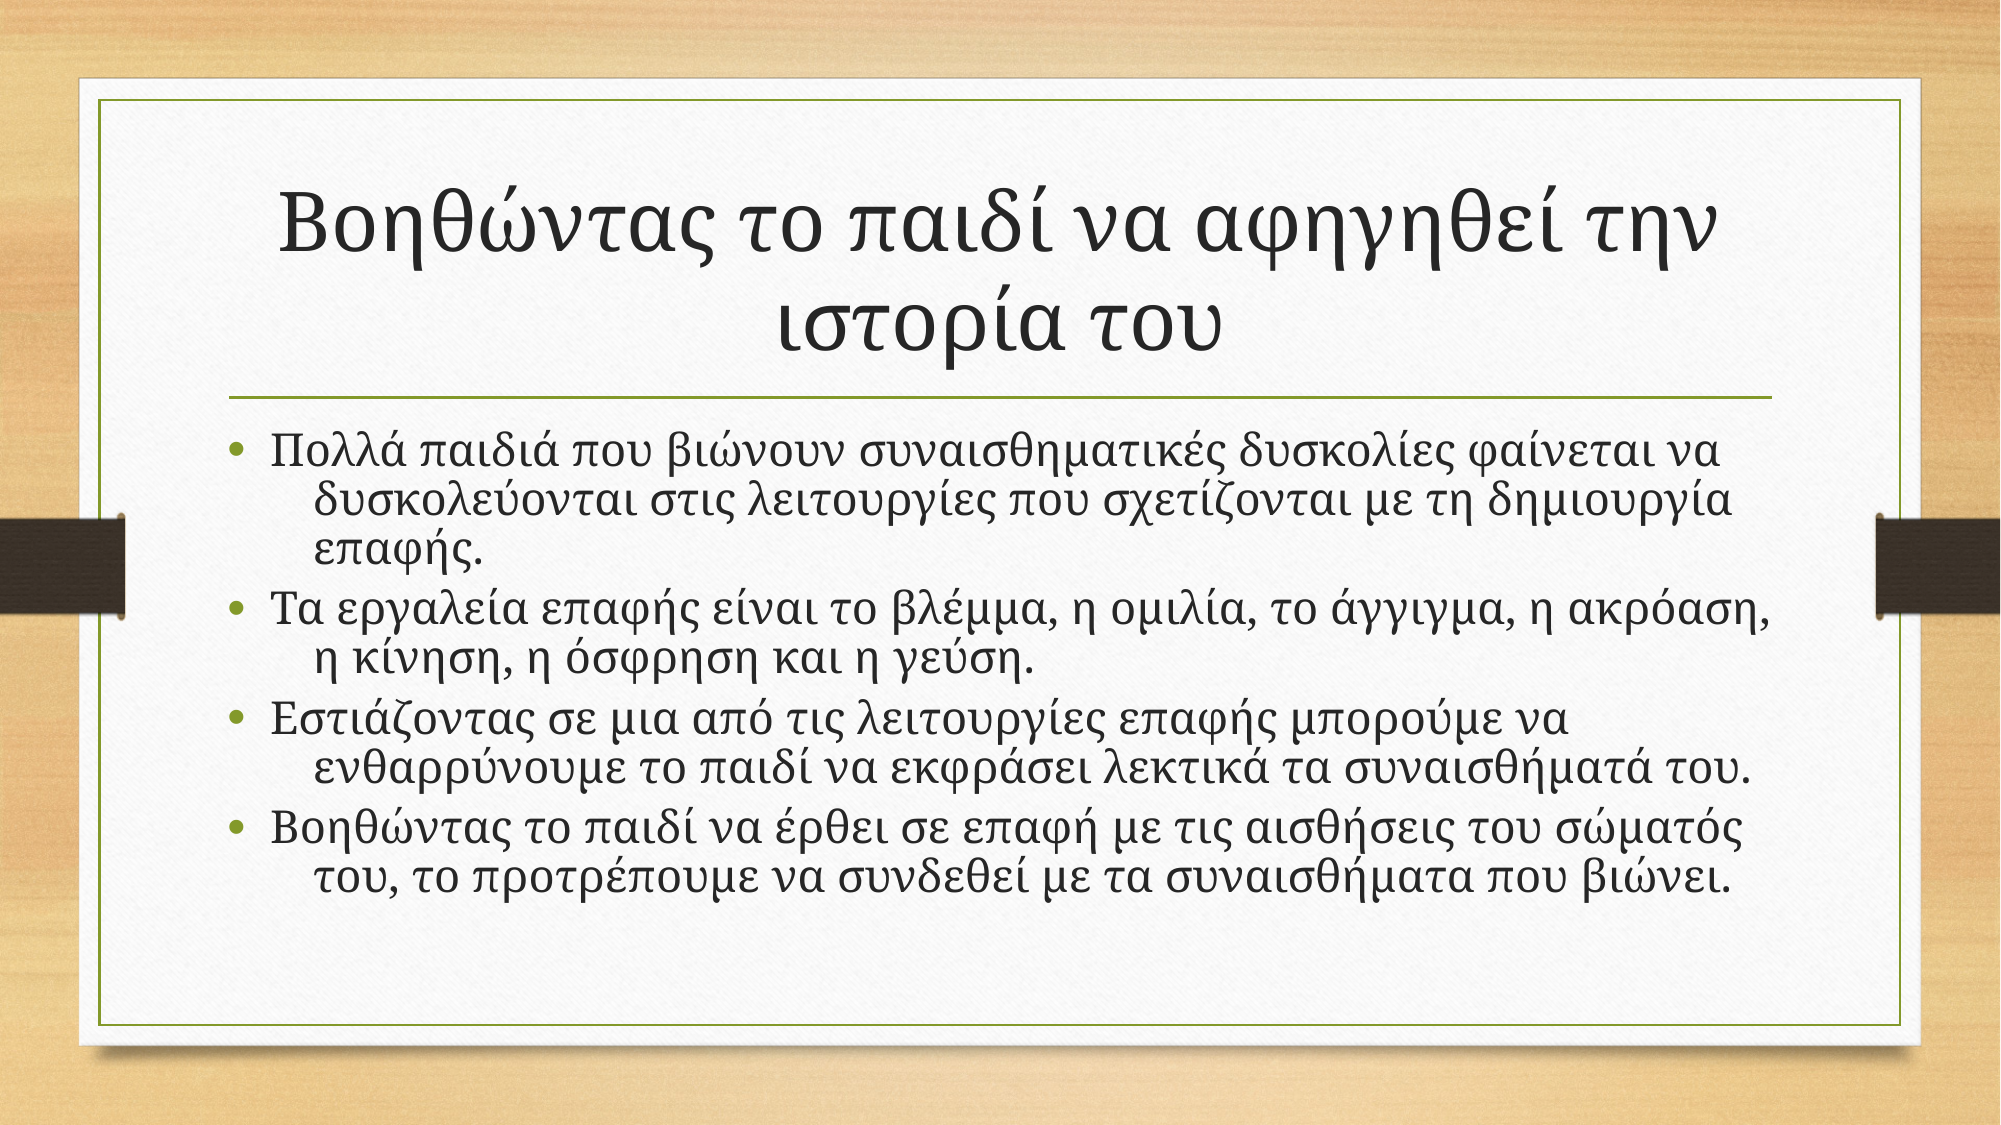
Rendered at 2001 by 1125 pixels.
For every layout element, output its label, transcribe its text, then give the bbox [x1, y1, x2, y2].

title Βοηθώντας το παιδί να αφηγηθεί την ιστορία του [212, 161, 1788, 376]
list Πολλά παιδιά που βιώνουν συναισθηματικές δυσκολίες φαίνεται να δυσκολεύονται στις λειτουργίες που σχετίζονται με τη δημιουργία επαφής. Τα εργαλεία επαφής είναι το βλέμμα, η ομιλία, το άγγιγμα, η ακρόαση, η κίνηση, η όσφρηση και η γεύση. Εστιάζοντας σε μια από τις λειτουργίες επαφής μπορούμε να ενθαρρύνουμε το παιδί να εκφράσει λεκτικά τα συναισθήματά του. Βοηθώντας το παιδί να έρθει σε επαφή με τις αισθήσεις του σώματός του, το προτρέπουμε να συνδεθεί με τα συναισθήματα που βιώνει. [212, 419, 1788, 964]
